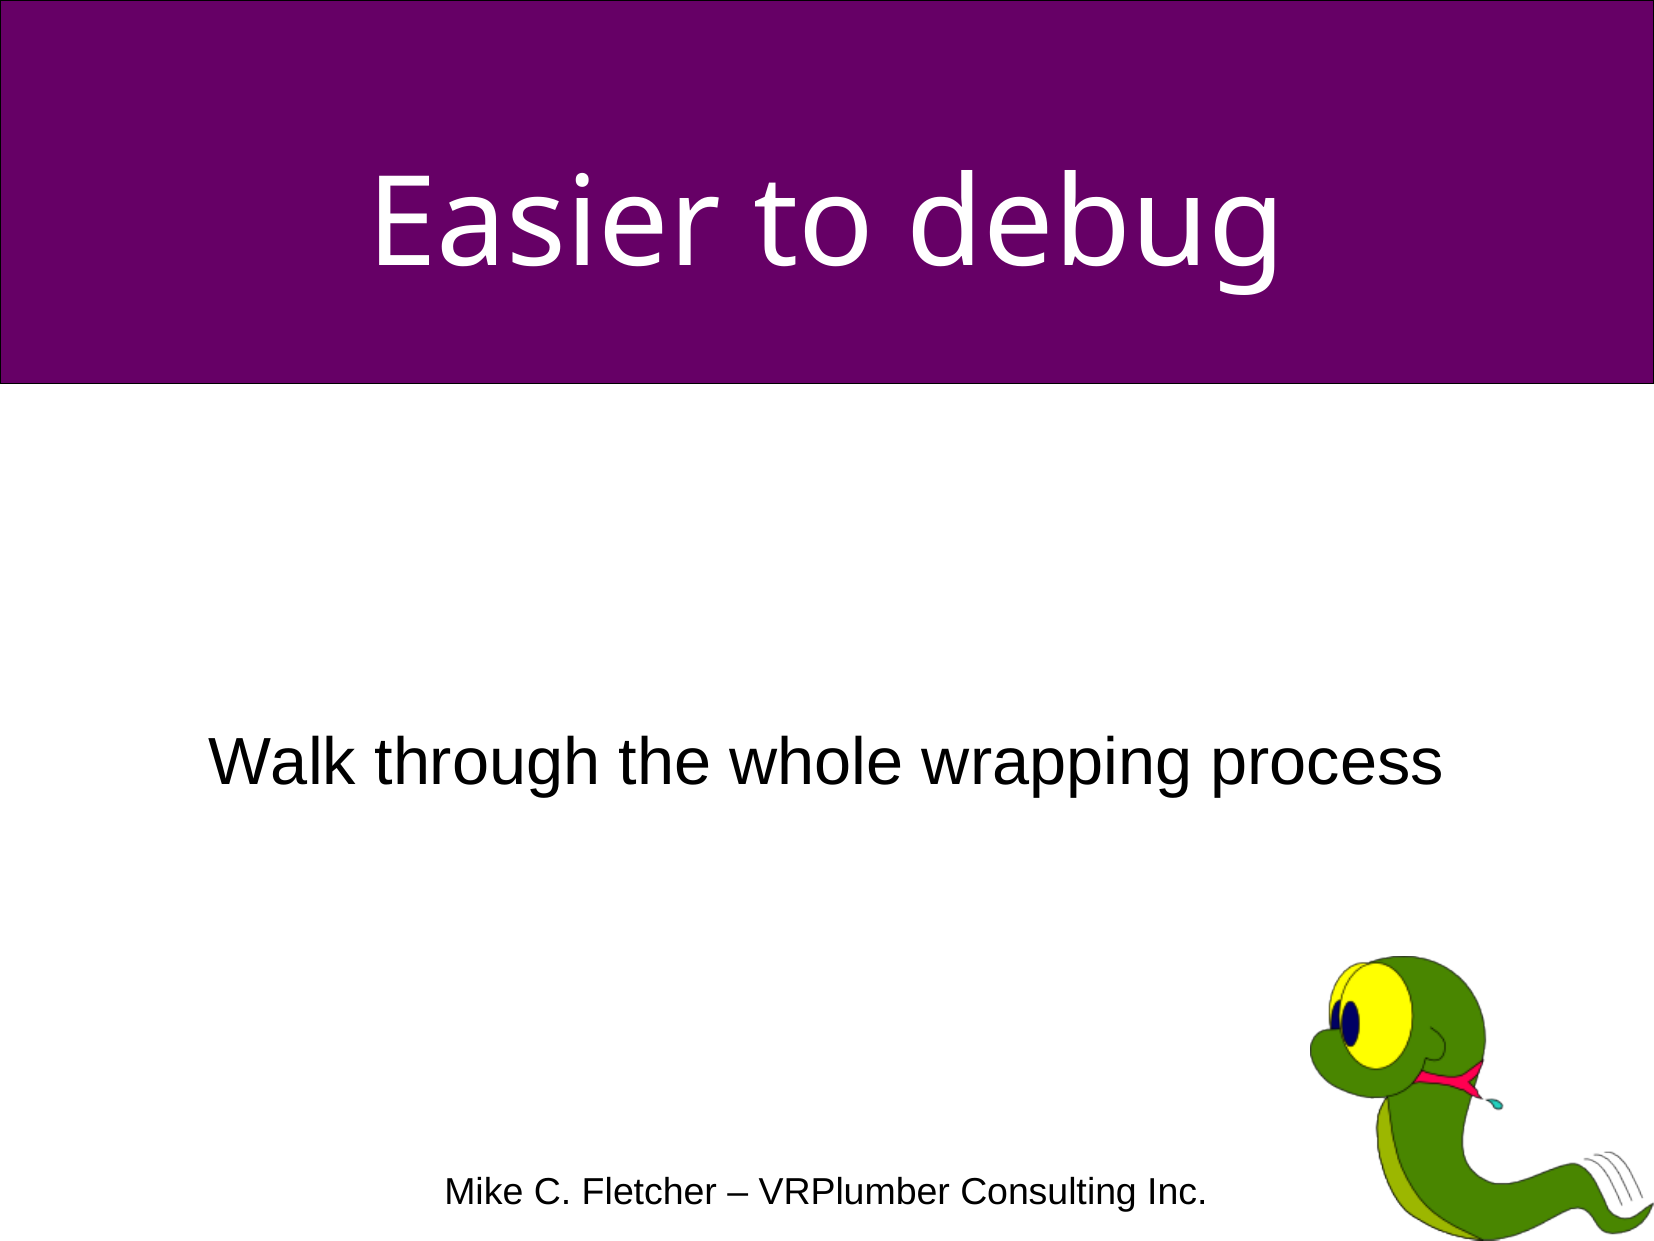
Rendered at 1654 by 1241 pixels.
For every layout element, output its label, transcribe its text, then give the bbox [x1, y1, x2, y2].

subtitle Walk through the whole wrapping process [82, 420, 1571, 1102]
title Easier to debug [82, 56, 1571, 377]
picture [1310, 956, 1654, 1241]
